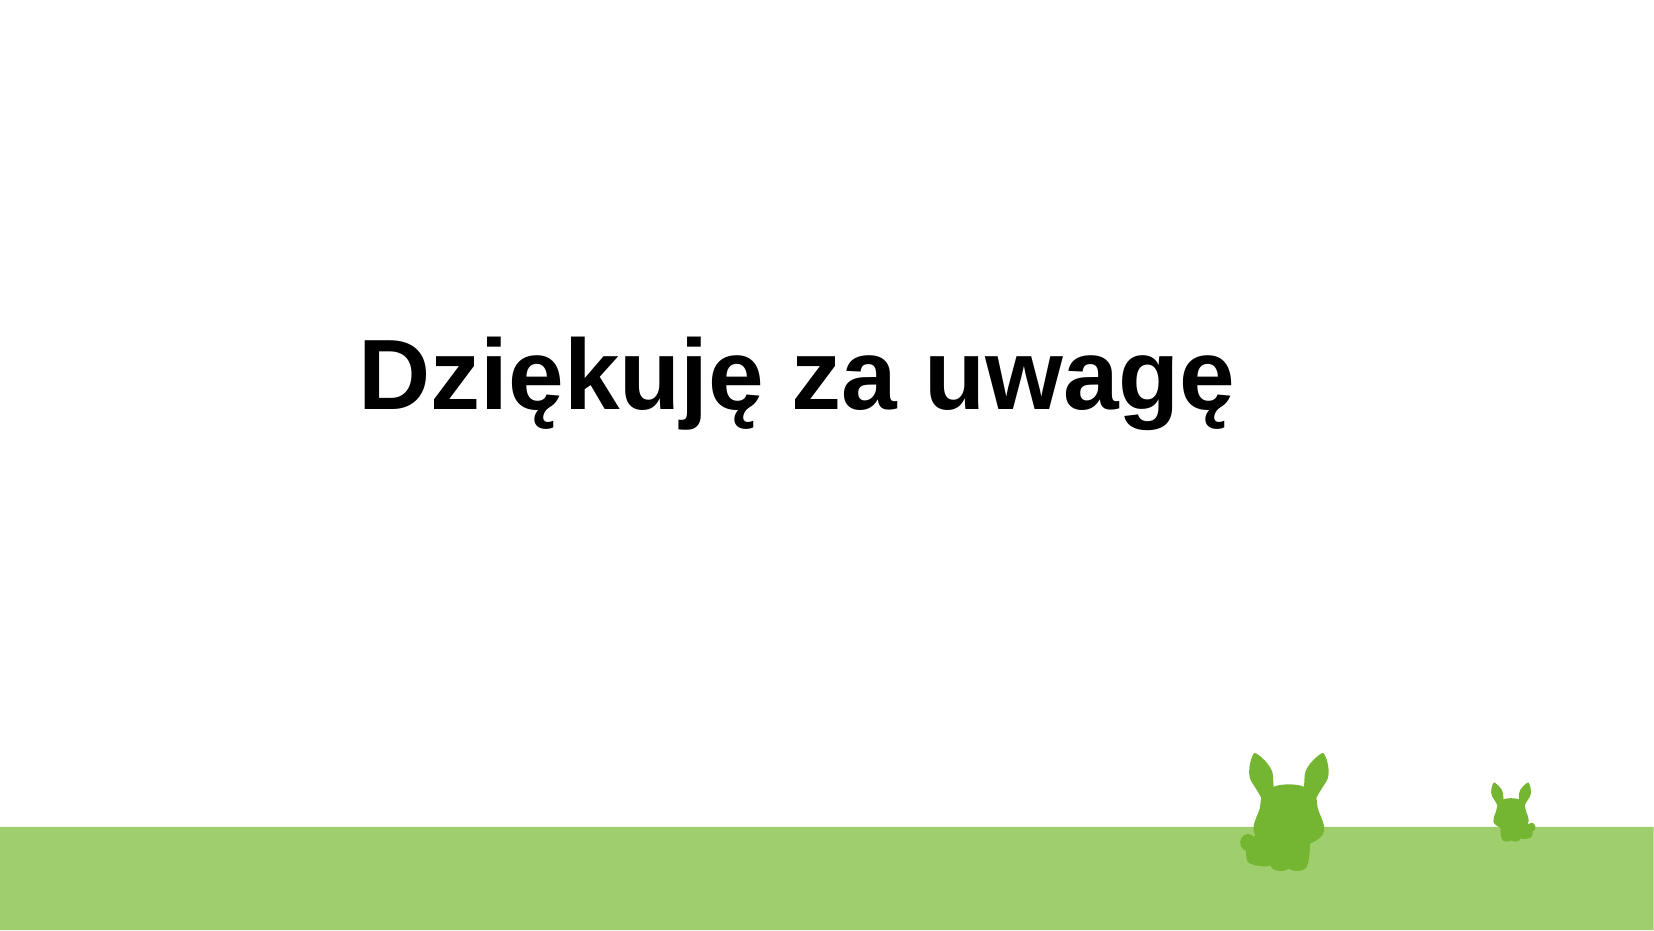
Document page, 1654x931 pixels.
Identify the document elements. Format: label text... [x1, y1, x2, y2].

title Dziękuję za uwagę [59, 295, 1536, 443]
